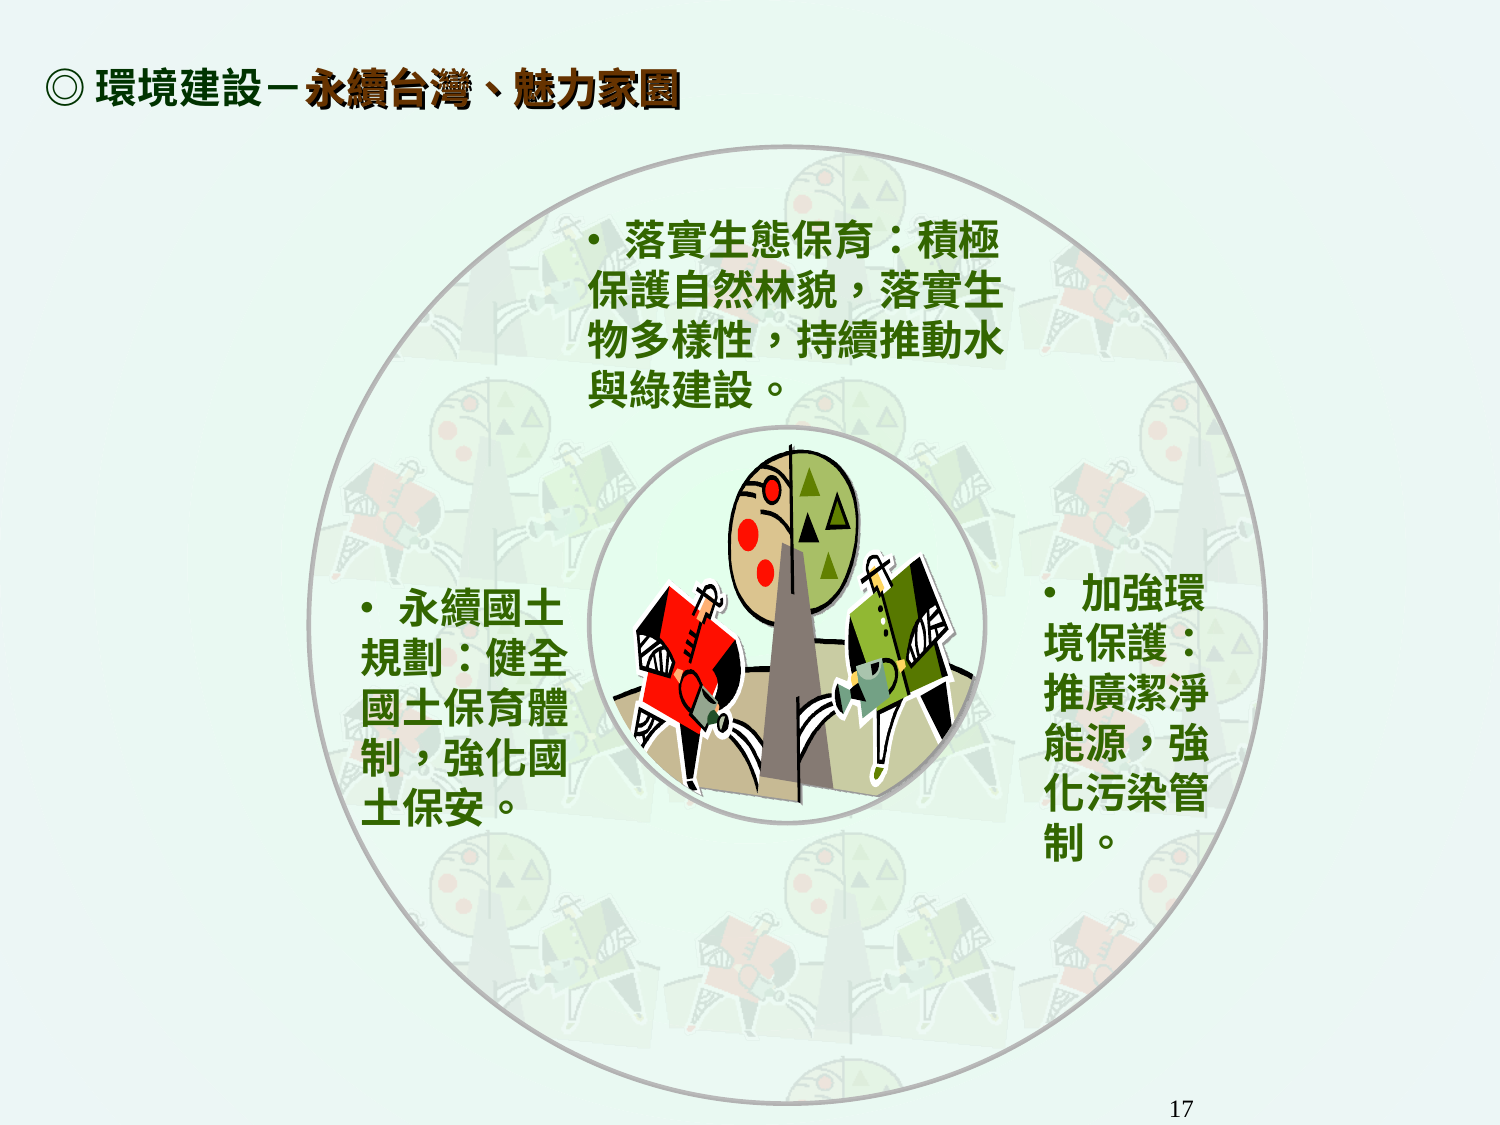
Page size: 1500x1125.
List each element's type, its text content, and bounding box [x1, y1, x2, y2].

text_box •落實生態保育：積極保護自然林貌，落實生物多樣性，持續推動水與綠建設。 [558, 205, 1055, 422]
text_box •永續國土規劃：健全國土保育體制，強化國土保安。 [331, 574, 592, 840]
text_box [308, 146, 1266, 1104]
text_box •加強環境保護：推廣潔淨能源，強化污染管制。 [1014, 558, 1230, 874]
text_box [599, 437, 980, 817]
text_box ◎環境建設－永續台灣、魅力家園 [29, 54, 845, 120]
text_box [1153, 1055, 1500, 1125]
